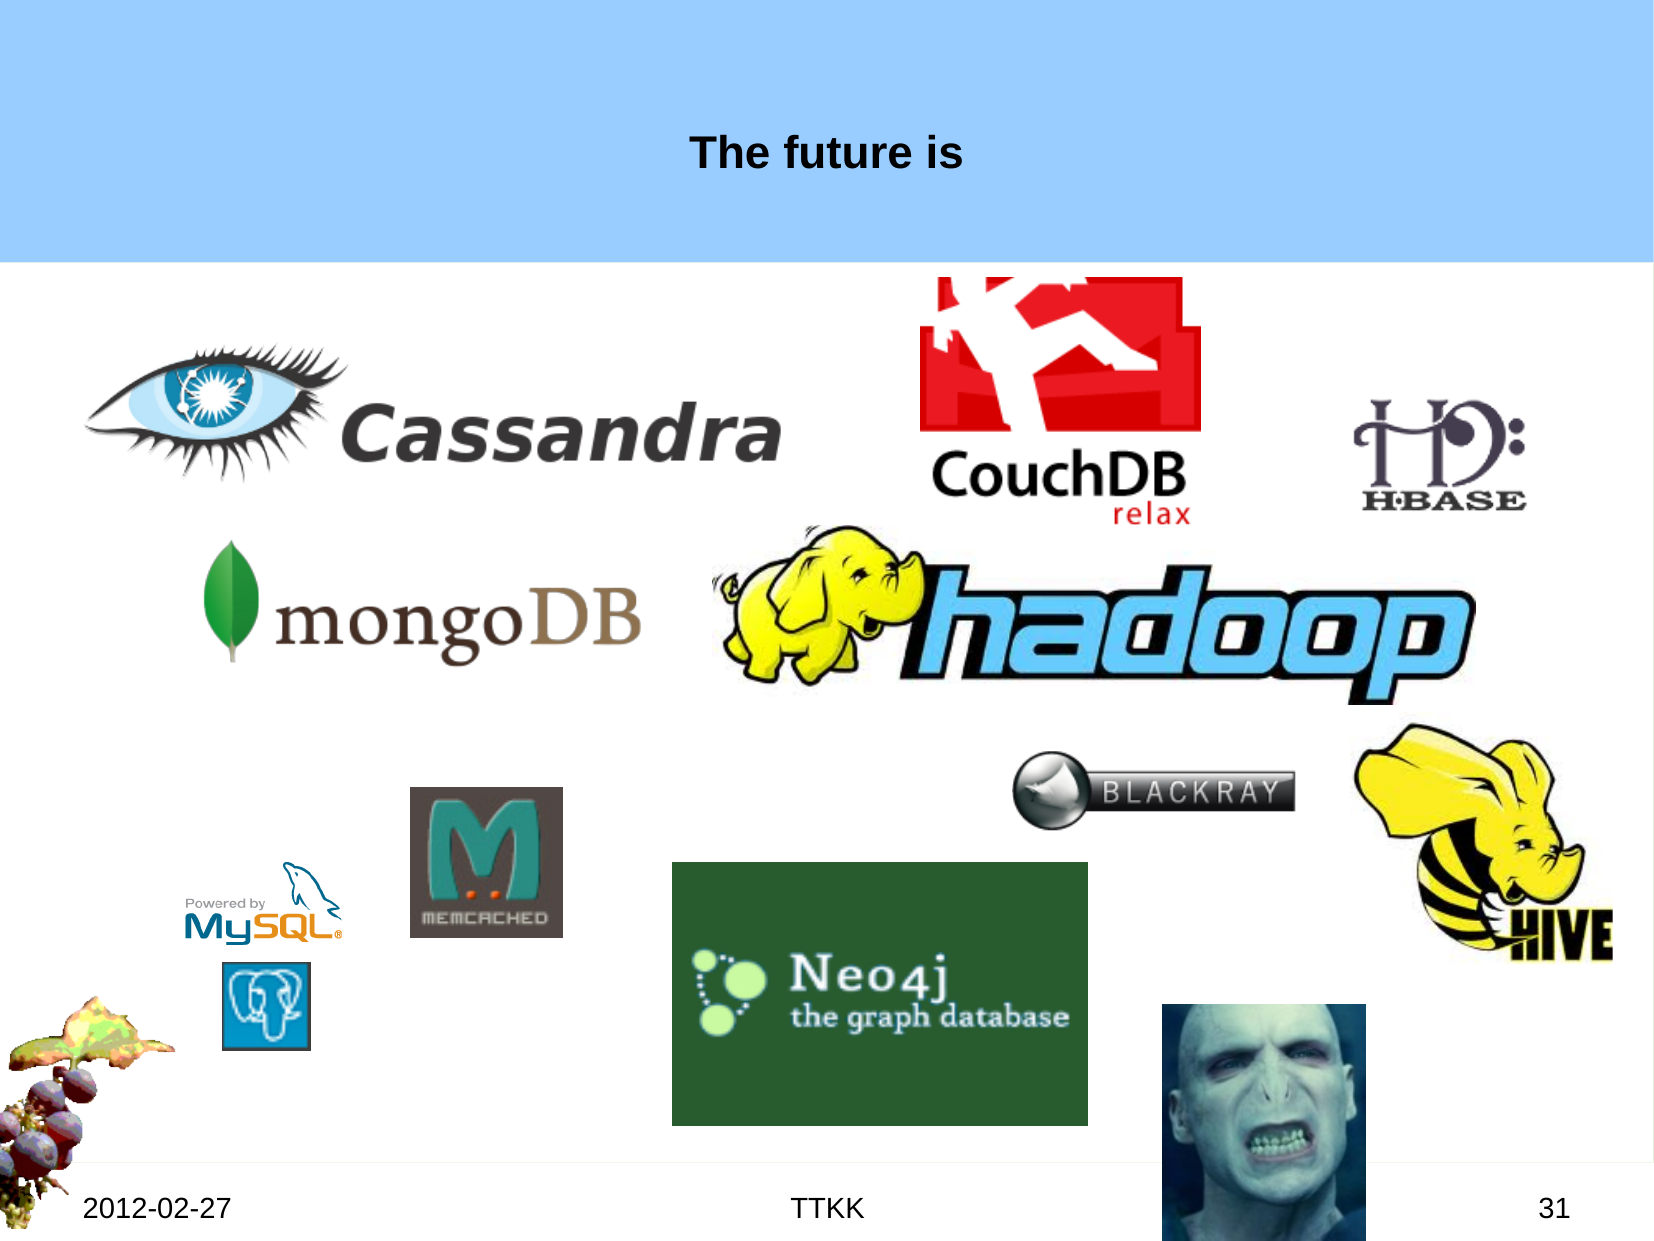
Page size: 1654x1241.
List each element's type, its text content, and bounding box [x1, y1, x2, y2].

title The future is [82, 56, 1571, 250]
picture [187, 525, 657, 682]
text_box [0, 262, 1654, 1163]
picture [0, 991, 188, 1229]
picture [672, 862, 1088, 1126]
picture [712, 277, 1538, 705]
picture [222, 962, 311, 1051]
picture [410, 787, 563, 938]
picture [185, 862, 342, 945]
picture [1350, 712, 1613, 976]
picture [75, 337, 826, 488]
picture [1012, 750, 1297, 832]
picture [1162, 1004, 1366, 1241]
